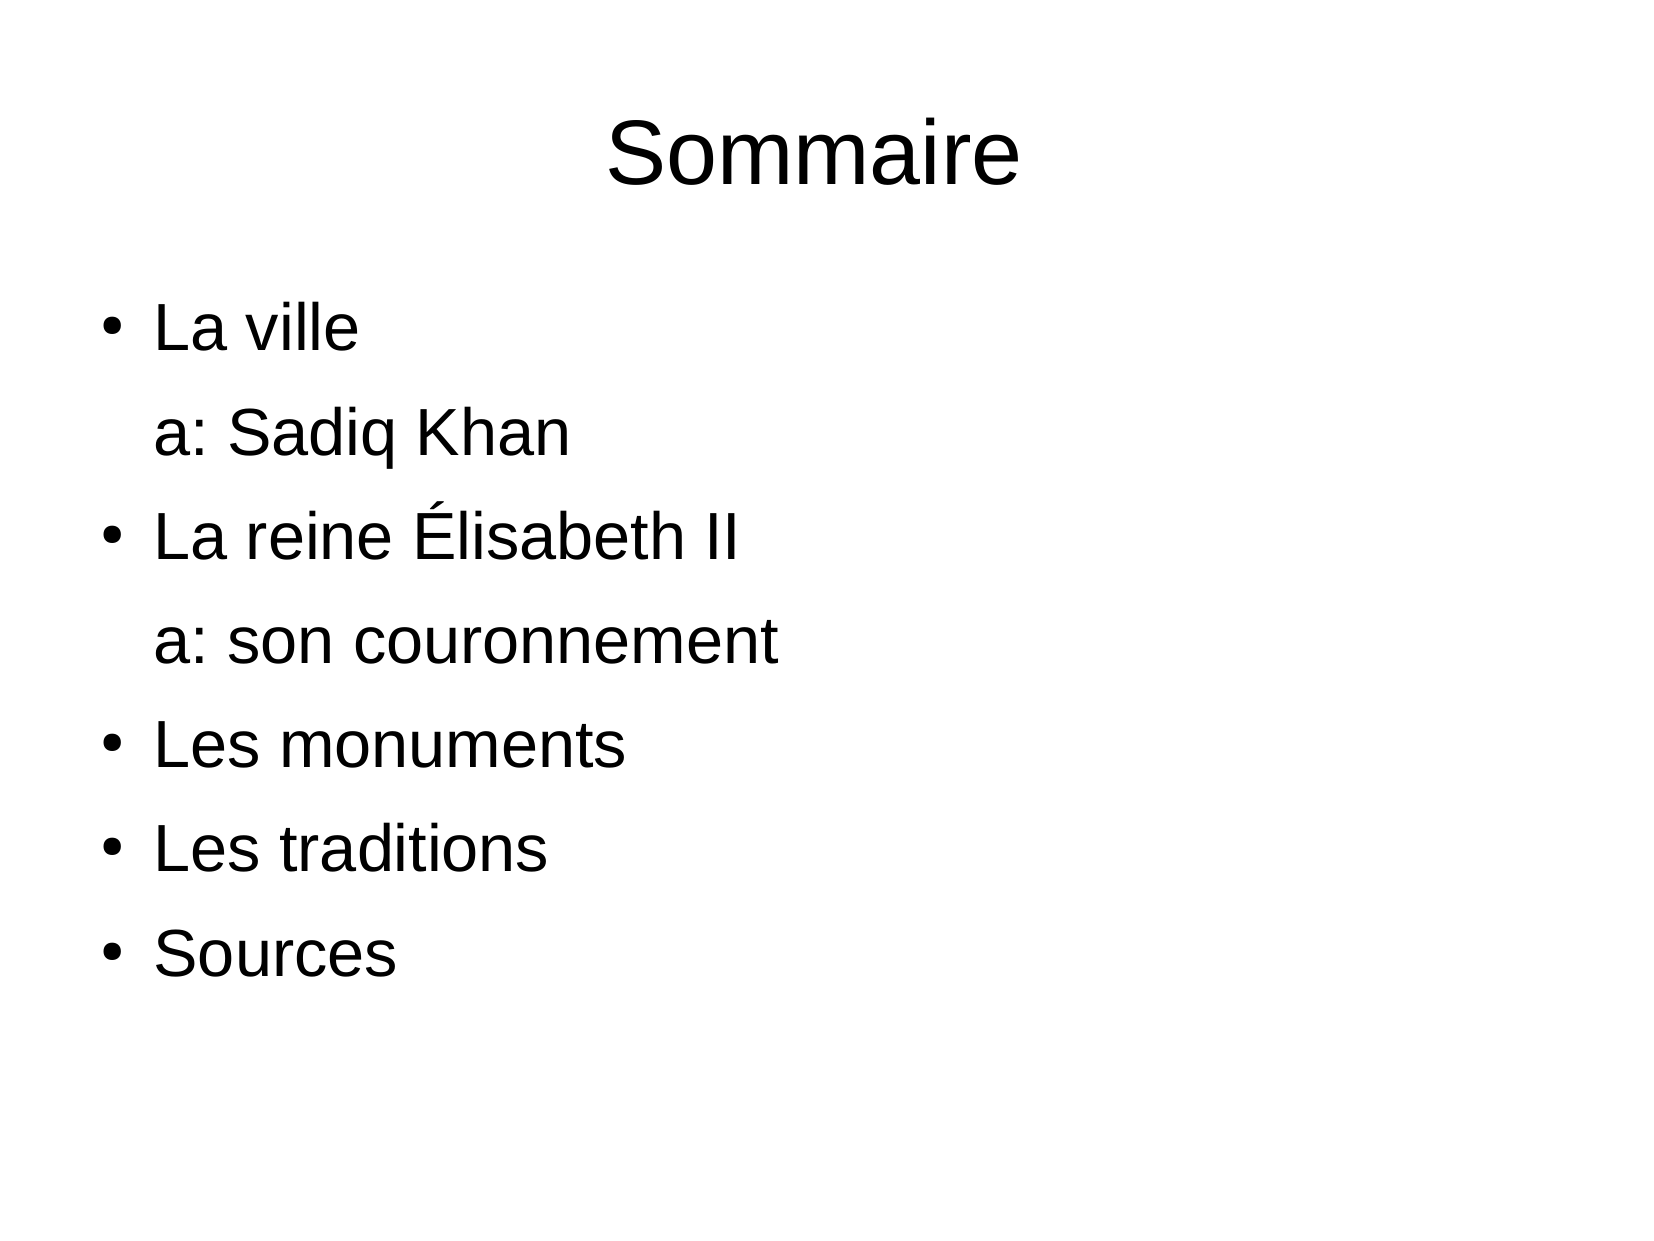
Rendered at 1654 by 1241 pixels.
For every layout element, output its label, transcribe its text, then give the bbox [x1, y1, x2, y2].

title Sommaire [82, 49, 1571, 257]
list La ville a: Sadiq Khan La reine Élisabeth II a: son couronnement Les monuments Les traditions Sources [82, 290, 1571, 1109]
